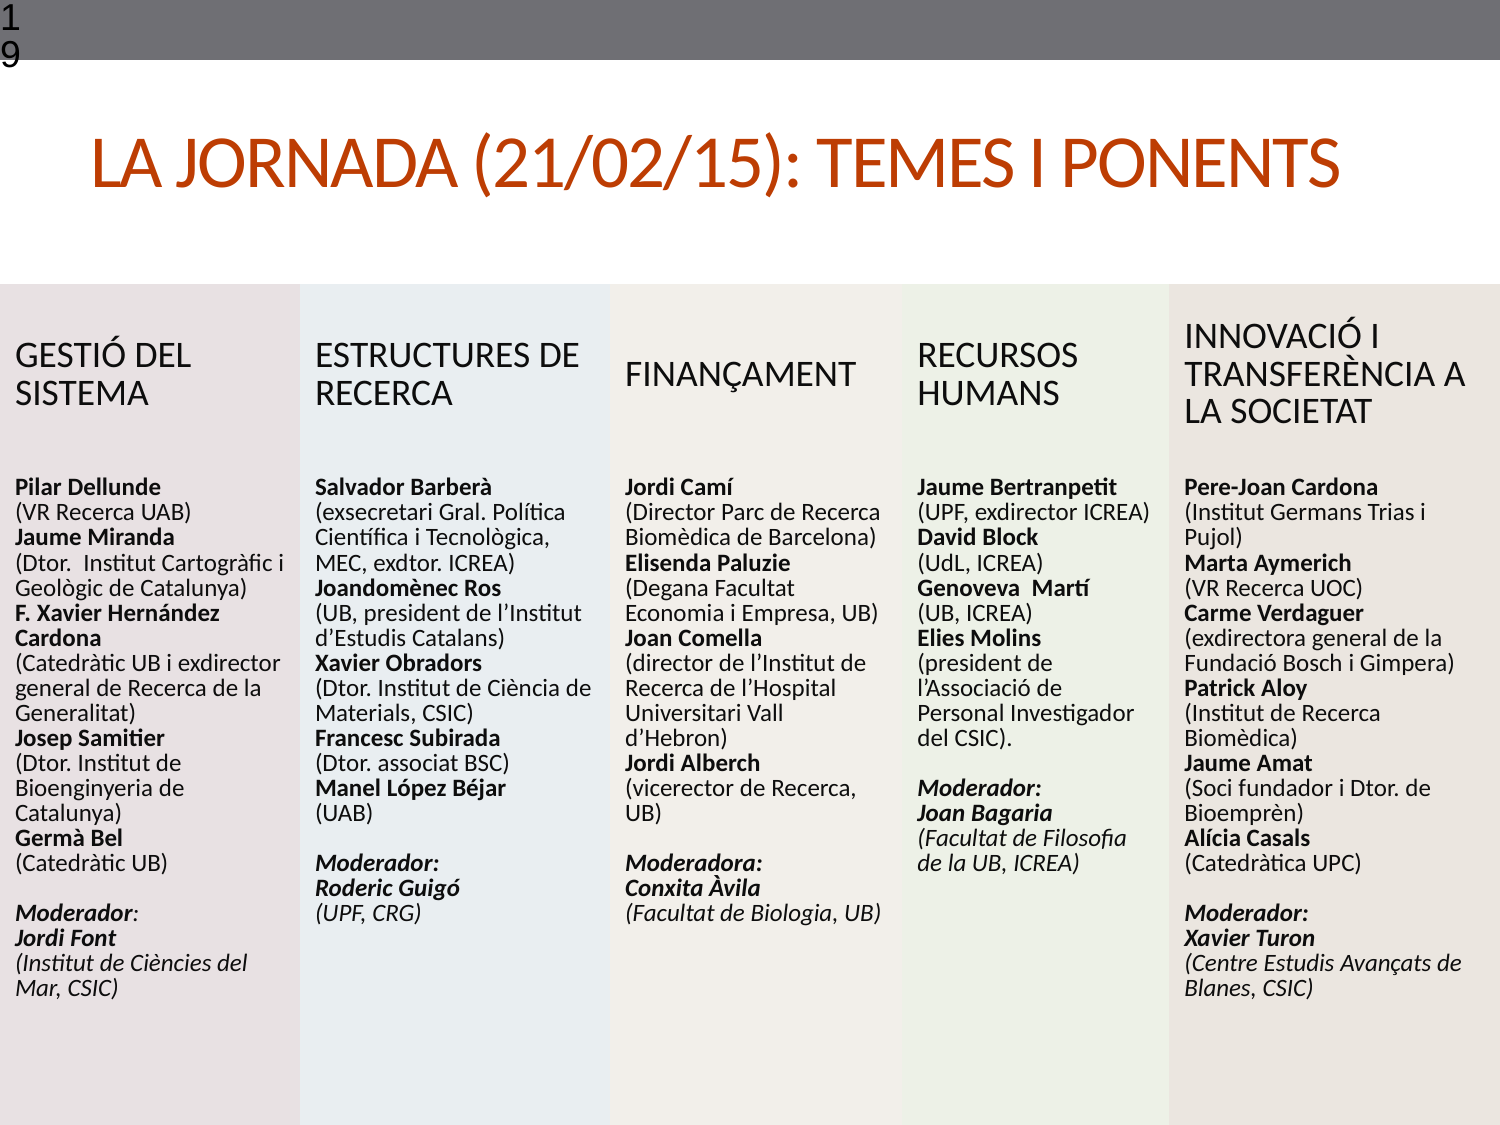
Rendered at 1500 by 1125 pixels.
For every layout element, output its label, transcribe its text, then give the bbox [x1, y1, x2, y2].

table_header RECURSOS HUMANS [902, 284, 1169, 470]
table_cell Jordi Camí (Director Parc de Recerca Biomèdica de Barcelona) Elisenda Paluzie (Degana Facultat Economia i Empresa, UB) Joan Comella (director de l’Institut de Recerca de l’Hospital Universitari Vall d’Hebron) Jordi Alberch (vicerector de Recerca, UB) Moderadora: Conxita Àvila (Facultat de Biologia, UB) [610, 470, 902, 1125]
table_cell Pere-Joan Cardona (Institut Germans Trias i Pujol) Marta Aymerich (VR Recerca UOC) Carme Verdaguer (exdirectora general de la Fundació Bosch i Gimpera) Patrick Aloy (Institut de Recerca Biomèdica) Jaume Amat (Soci fundador i Dtor. de Bioemprèn) Alícia Casals (Catedràtica UPC) Moderador: Xavier Turon (Centre Estudis Avançats de Blanes, CSIC) [1169, 470, 1500, 1125]
table_header GESTIÓ DEL SISTEMA [0, 284, 300, 470]
table_header ESTRUCTURES DE RECERCA [300, 284, 610, 470]
table_cell Jaume Bertranpetit (UPF, exdirector ICREA) David Block (UdL, ICREA) Genoveva Martí (UB, ICREA) Elies Molins (president de l’Associació de Personal Investigador del CSIC). Moderador: Joan Bagaria (Facultat de Filosofia de la UB, ICREA) [902, 470, 1169, 1125]
title LA JORNADA (21/02/15): TEMES I PONENTS [75, 87, 1425, 250]
table_header INNOVACIÓ I TRANSFERÈNCIA A LA SOCIETAT [1169, 284, 1500, 470]
table_cell Salvador Barberà (exsecretari Gral. Política Científica i Tecnològica, MEC, exdtor. ICREA) Joandomènec Ros (UB, president de l’Institut d’Estudis Catalans) Xavier Obradors (Dtor. Institut de Ciència de Materials, CSIC) Francesc Subirada (Dtor. associat BSC) Manel López Béjar (UAB) Moderador: Roderic Guigó (UPF, CRG) [300, 470, 610, 1125]
table_header FINANÇAMENT [610, 284, 902, 470]
table_cell Pilar Dellunde (VR Recerca UAB) Jaume Miranda (Dtor. Institut Cartogràfic i Geològic de Catalunya) F. Xavier Hernández Cardona (Catedràtic UB i exdirector general de Recerca de la Generalitat) Josep Samitier (Dtor. Institut de Bioenginyeria de Catalunya) Germà Bel (Catedràtic UB) Moderador: Jordi Font (Institut de Ciències del Mar, CSIC) [0, 470, 300, 1125]
